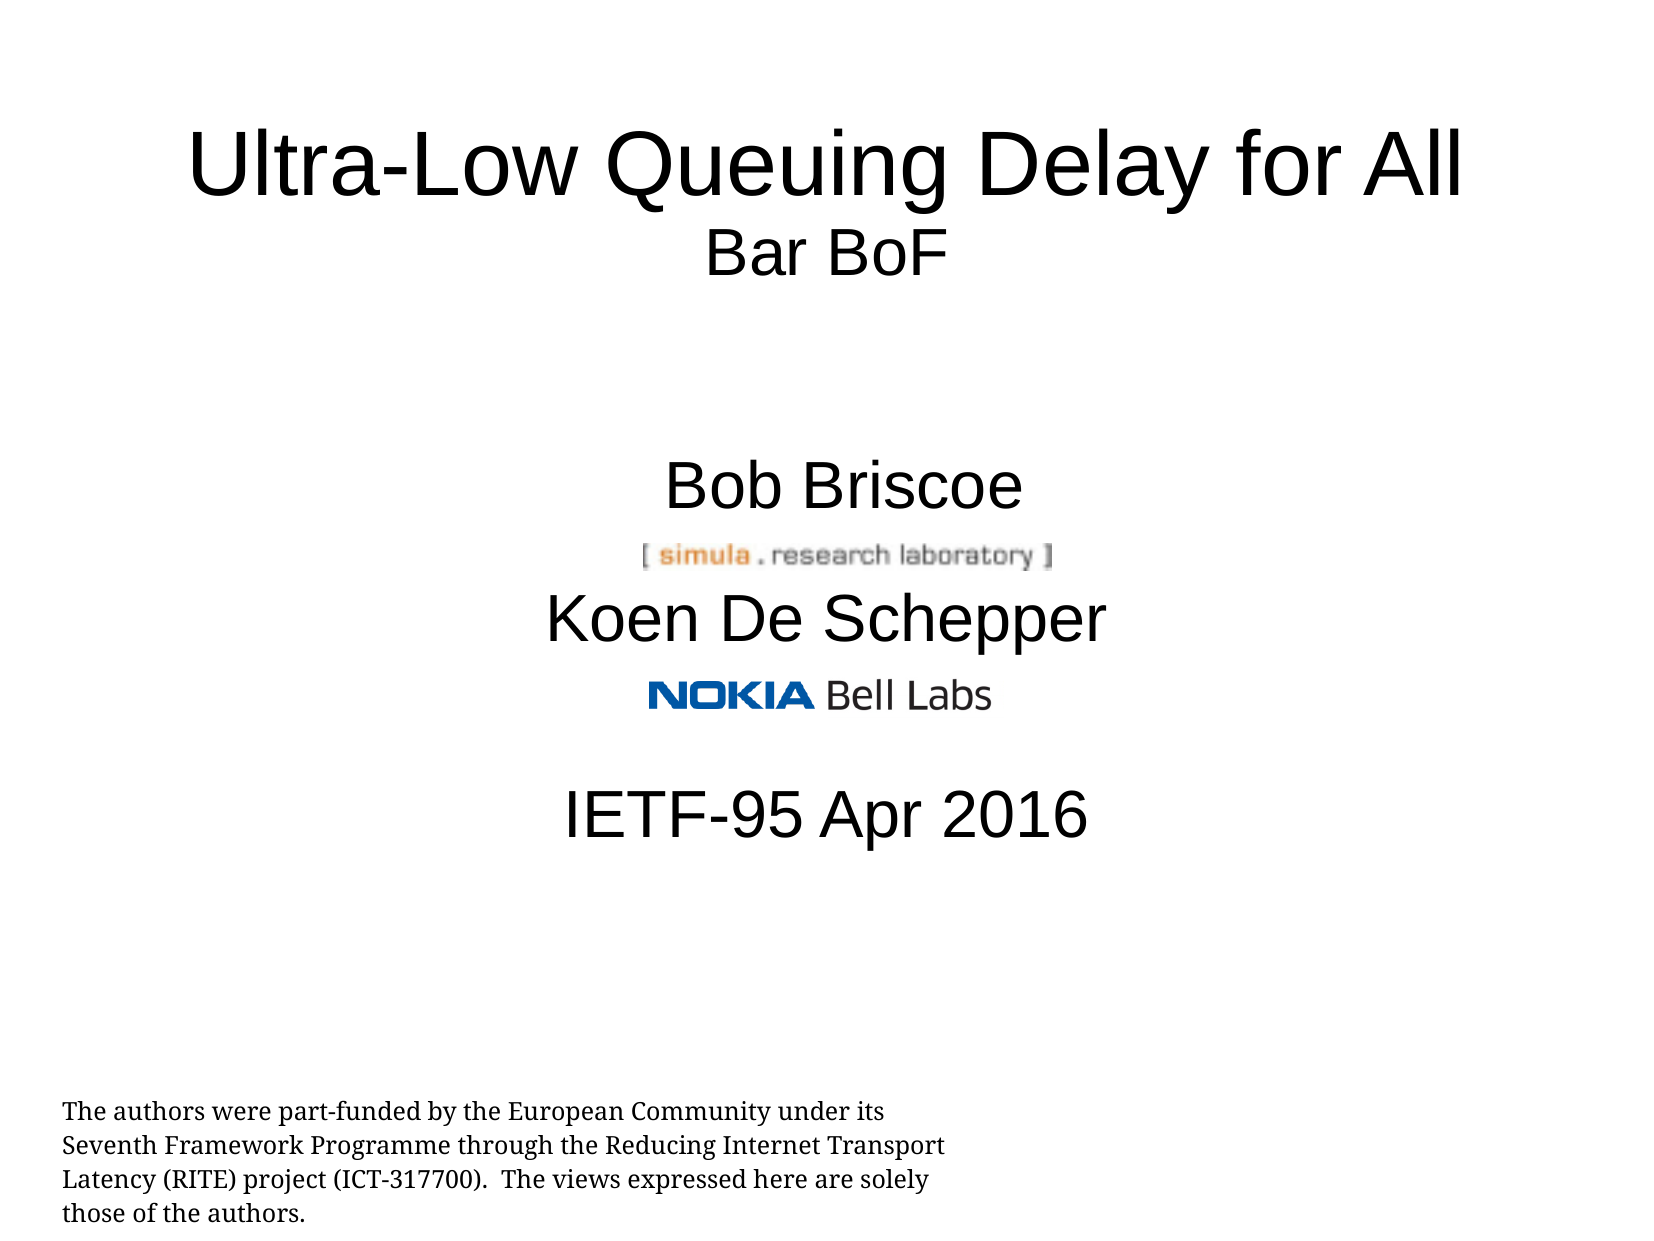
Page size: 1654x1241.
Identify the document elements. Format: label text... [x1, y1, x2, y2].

text_box The authors were part-funded by the European Community under its Seventh Framework Programme through the Reducing Internet Transport Latency (RITE) project (ICT-317700). The views expressed here are solely those of the authors. [47, 1086, 993, 1188]
picture [649, 681, 815, 709]
picture [828, 673, 1004, 718]
subtitle Bob Briscoe Simula Research Laboratory Koen De Schepper Nokia Bell Labs IETF-95 Apr 2016 [82, 290, 1571, 1010]
picture [643, 543, 1052, 571]
title Ultra-Low Queuing Delay for All Bar BoF [82, 12, 1571, 290]
